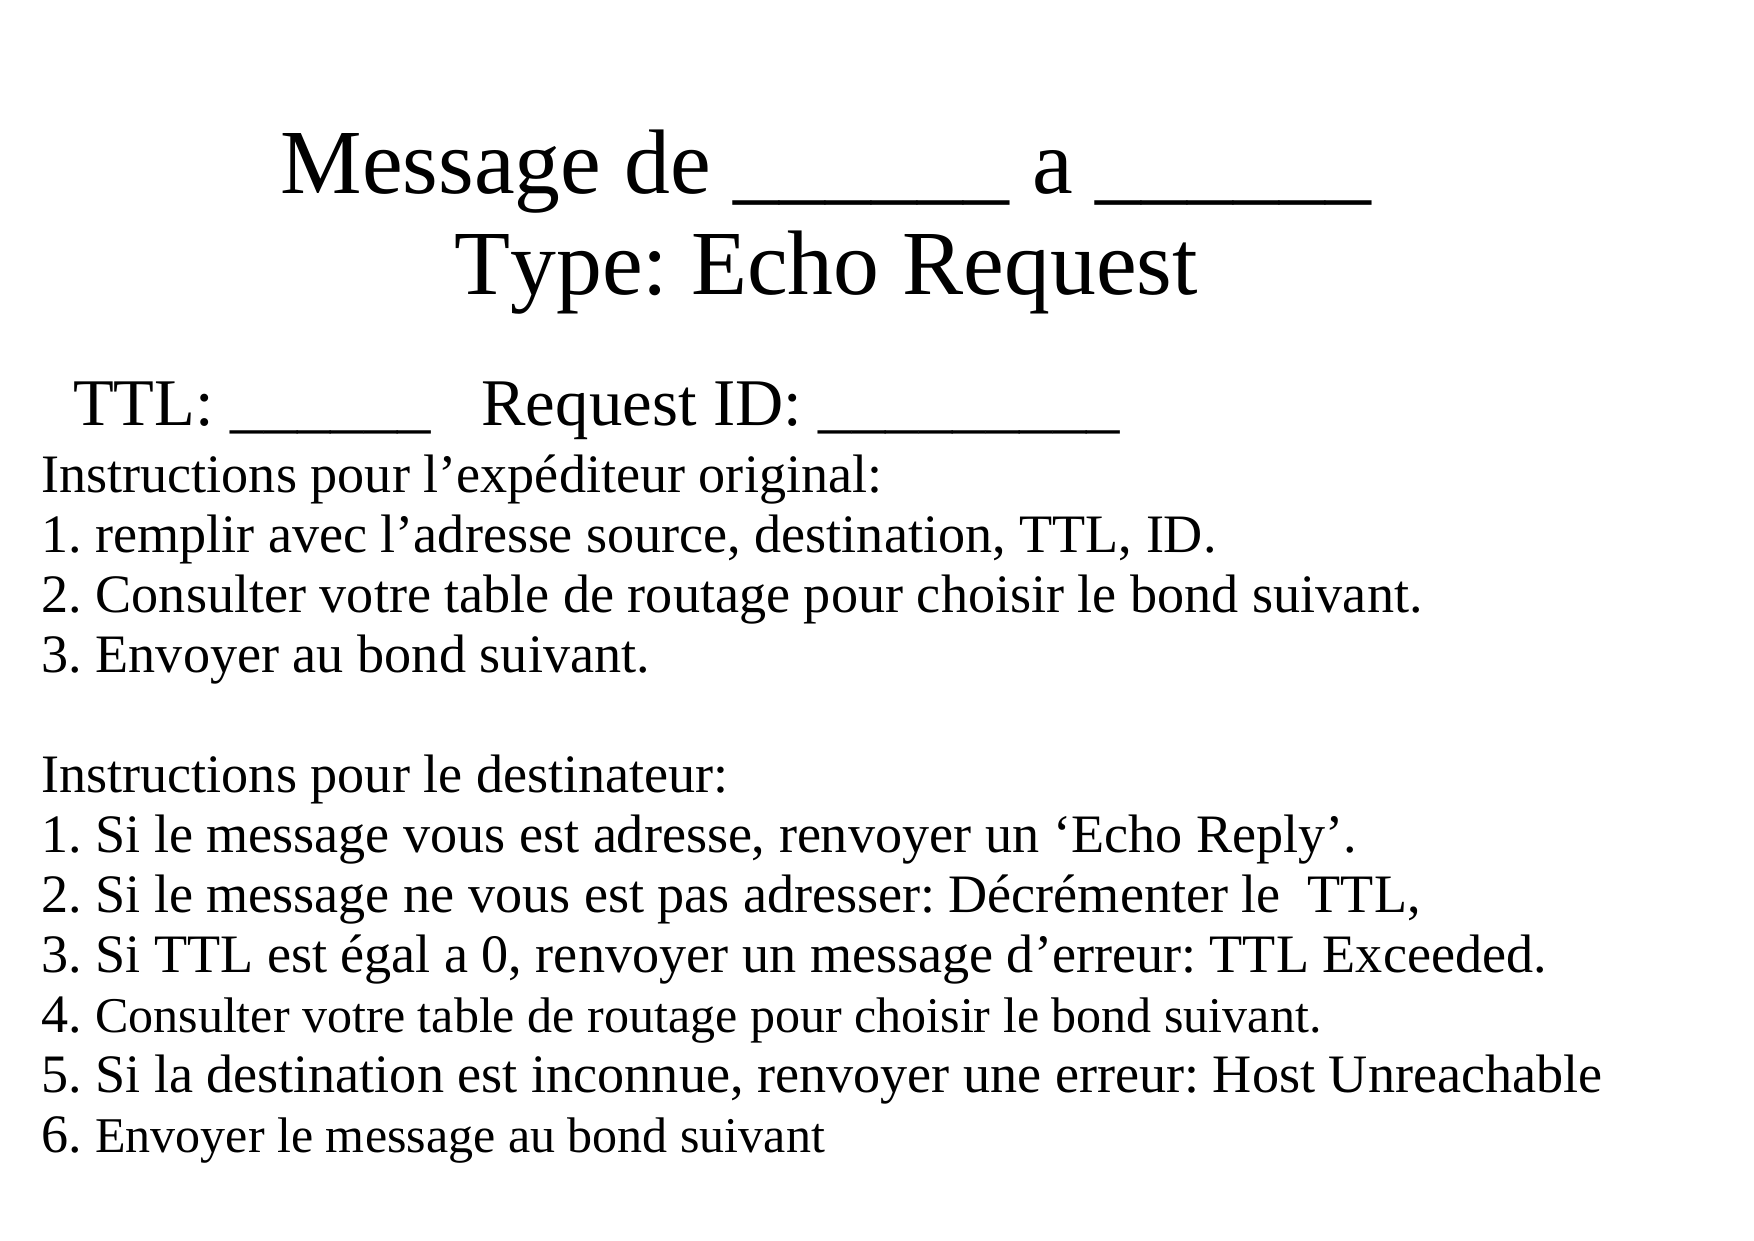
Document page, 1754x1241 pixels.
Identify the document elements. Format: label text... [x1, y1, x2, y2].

text_box TTL: ______ Request ID: _________ [58, 357, 1465, 444]
text_box Instructions pour l’expéditeur original: 1. remplir avec l’adresse source, destination, TTL, ID. 2. Consulter votre table de routage pour choisir le bond suivant. 3. Envoyer au bond suivant. Instructions pour le destinateur: 1. Si le message vous est adresse, renvoyer un ‘Echo Reply’. 2. Si le message ne vous est pas adresser: Décrémenter le TTL, 3. Si TTL est égal a 0, renvoyer un message d’erreur: TTL Exceeded. 4. Consulter votre table de routage pour choisir le bond suivant. 5. Si la destination est inconnue, renvoyer une erreur: Host Unreachable 6. Envoyer le message au bond suivant [41, 444, 1696, 1165]
